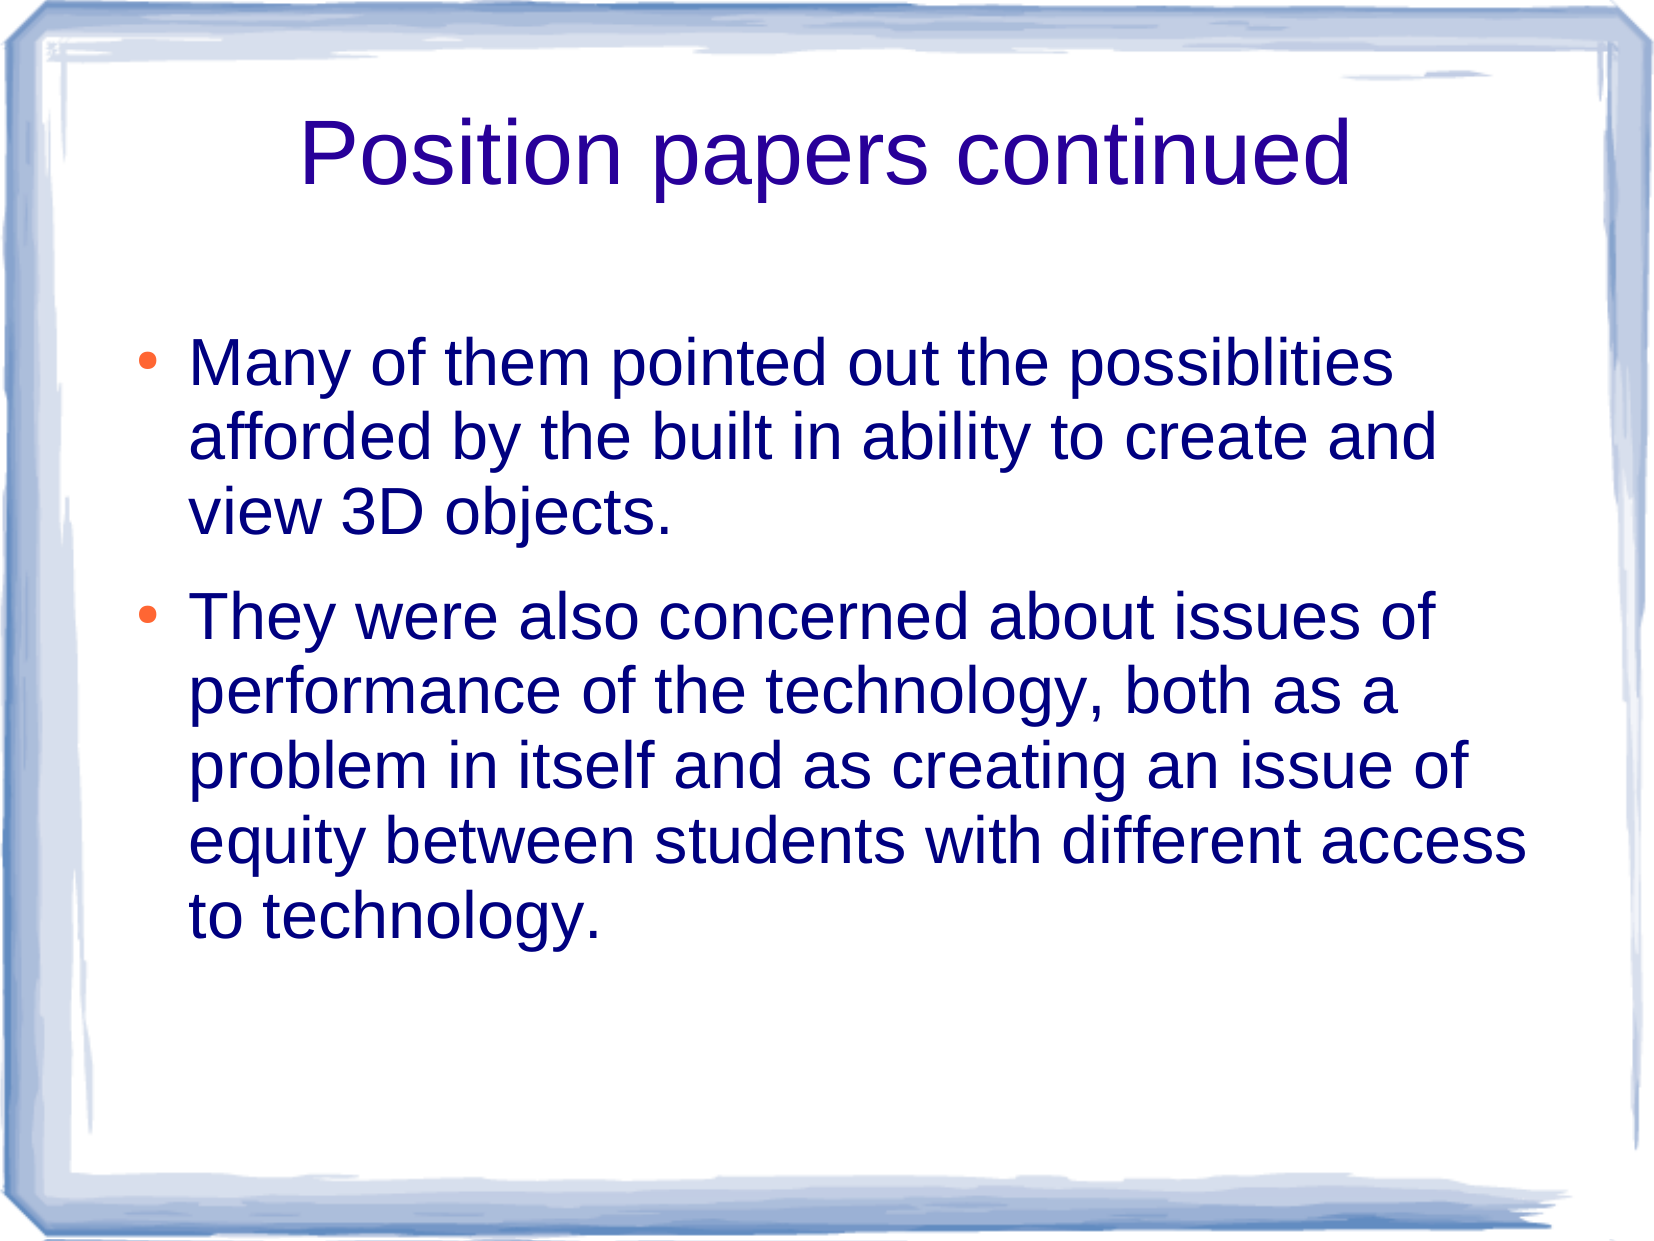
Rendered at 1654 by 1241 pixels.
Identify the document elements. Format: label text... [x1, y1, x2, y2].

list Many of them pointed out the possiblities afforded by the built in ability to create and view 3D objects. They were also concerned about issues of performance of the technology, both as a problem in itself and as creating an issue of equity between students with different access to technology. [118, 324, 1571, 990]
picture [0, 0, 1654, 1241]
title Position papers continued [82, 56, 1571, 250]
